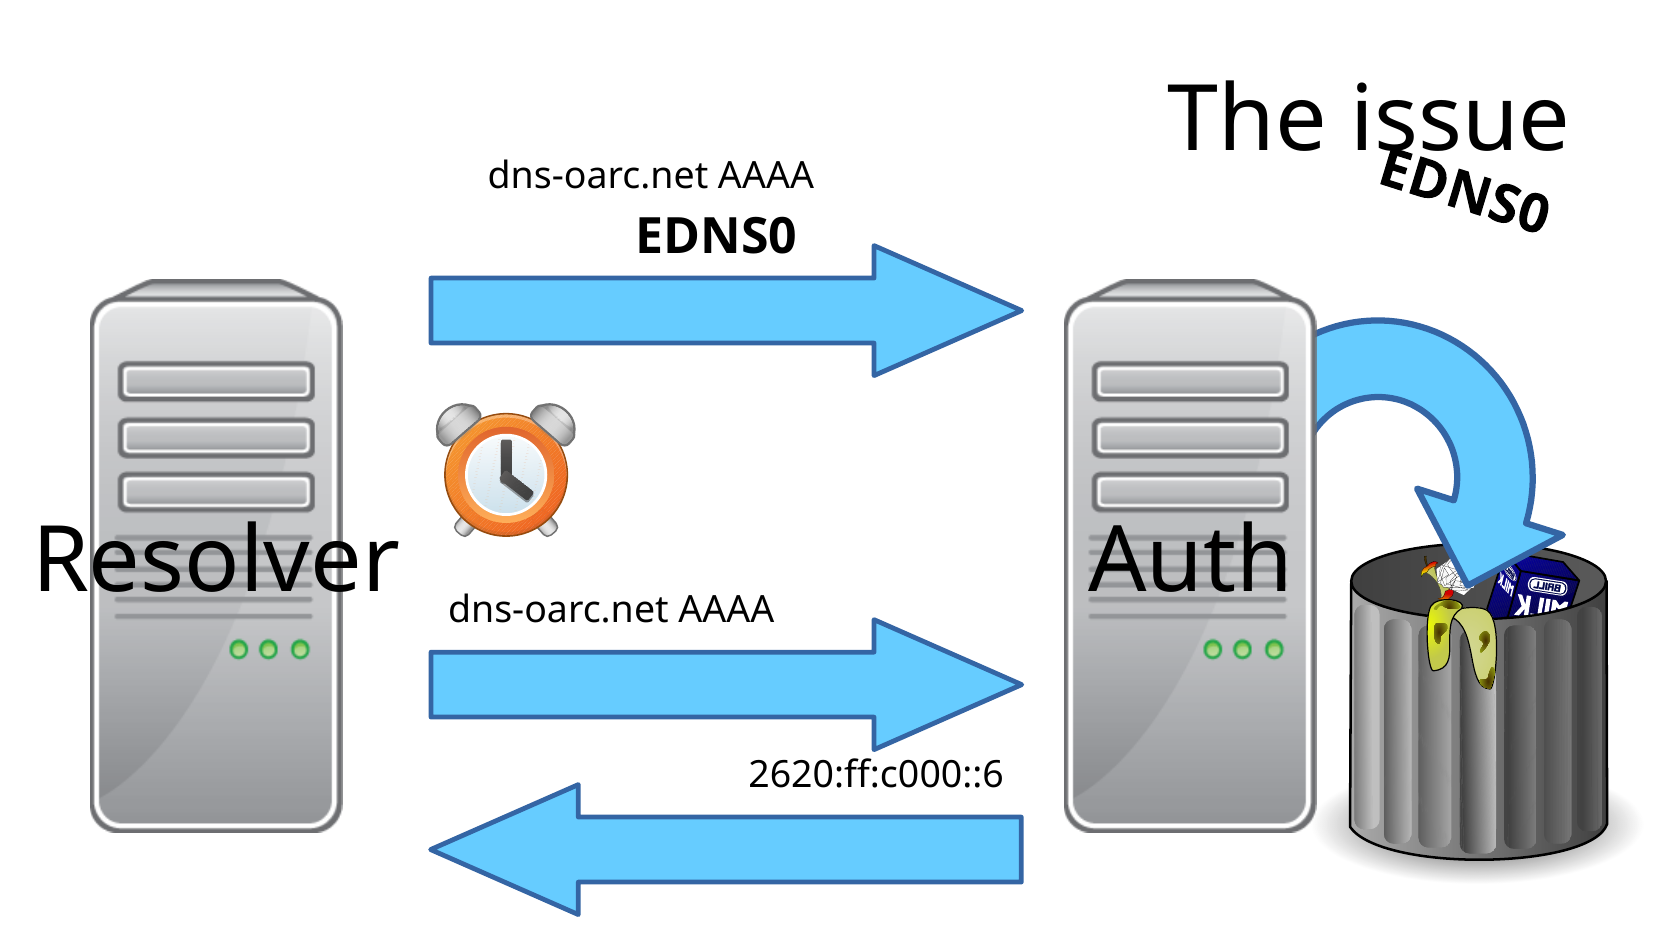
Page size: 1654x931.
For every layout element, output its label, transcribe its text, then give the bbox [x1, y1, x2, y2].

text_box dns-oarc.net AAAA EDNS0 [431, 245, 1022, 376]
title The issue [82, 37, 1571, 193]
picture [1064, 279, 1649, 905]
picture [90, 279, 343, 833]
text_box EDNS0 [1317, 320, 1563, 586]
picture [426, 391, 585, 550]
text_box dns-oarc.net AAAA [431, 619, 1022, 750]
text_box 2620:ff:c000::6 [430, 784, 1022, 915]
